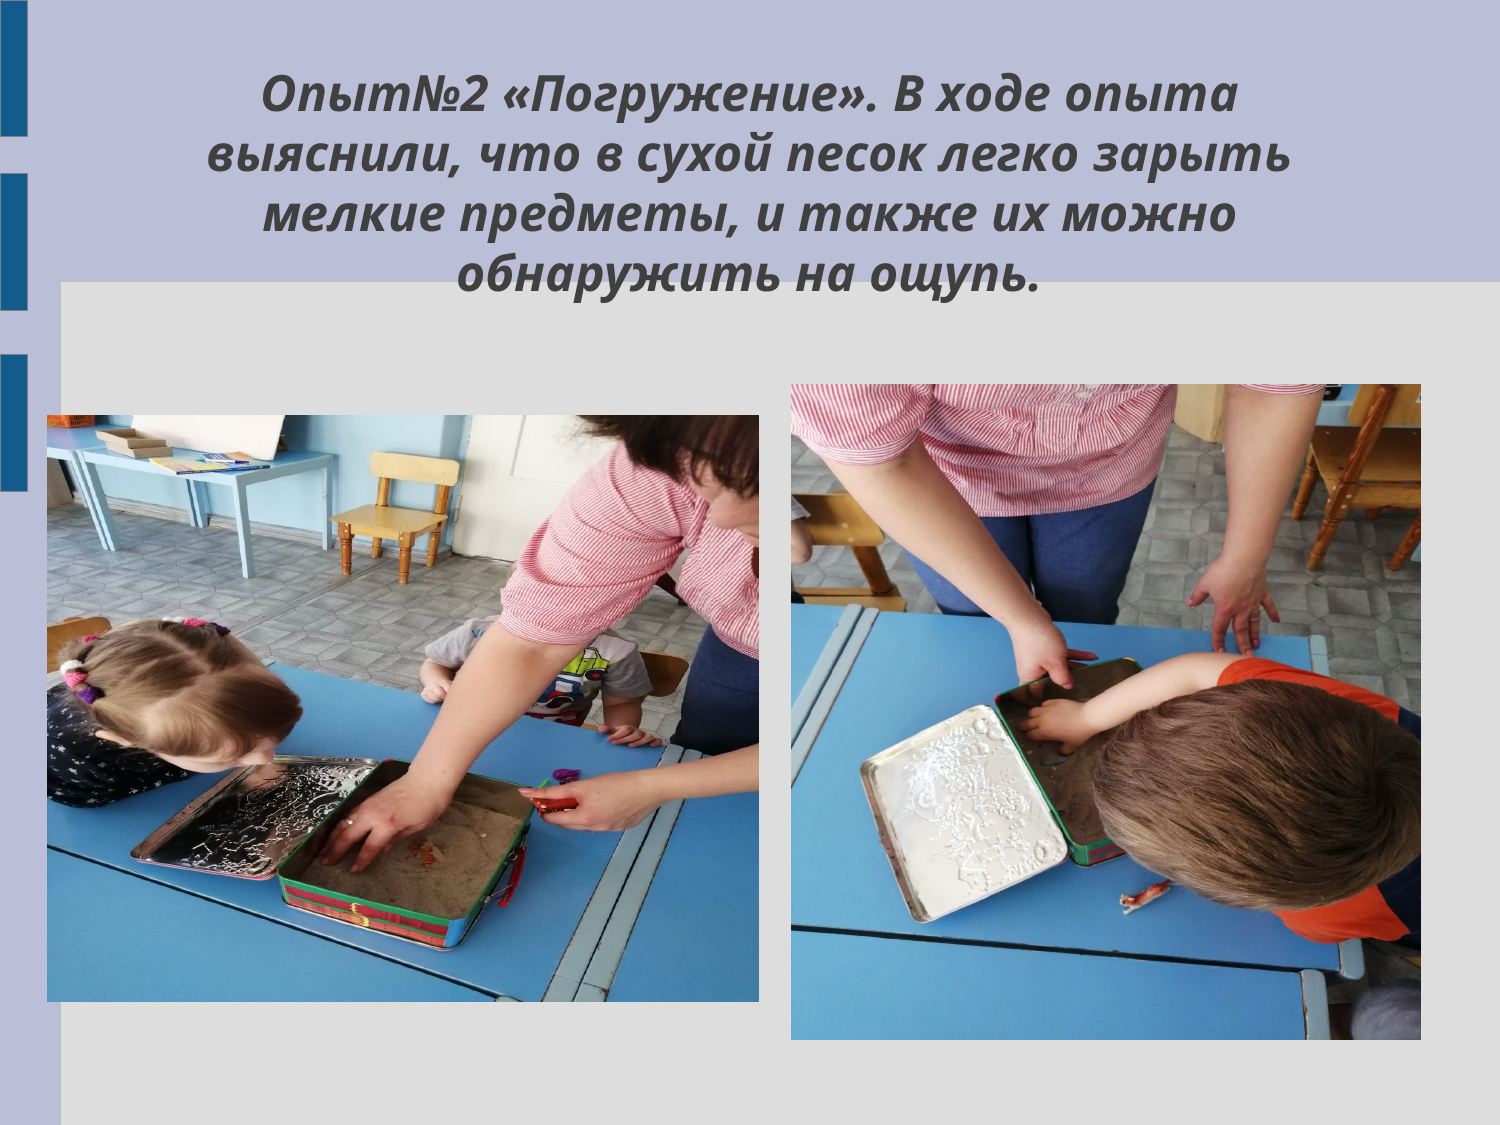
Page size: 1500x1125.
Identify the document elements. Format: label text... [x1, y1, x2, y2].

picture [791, 384, 1421, 1040]
picture [47, 415, 759, 1002]
title Опыт№2 «Погружение». В ходе опыта выяснили, что в сухой песок легко зарыть мелкие предметы, и также их можно обнаружить на ощупь. [165, 54, 1334, 291]
